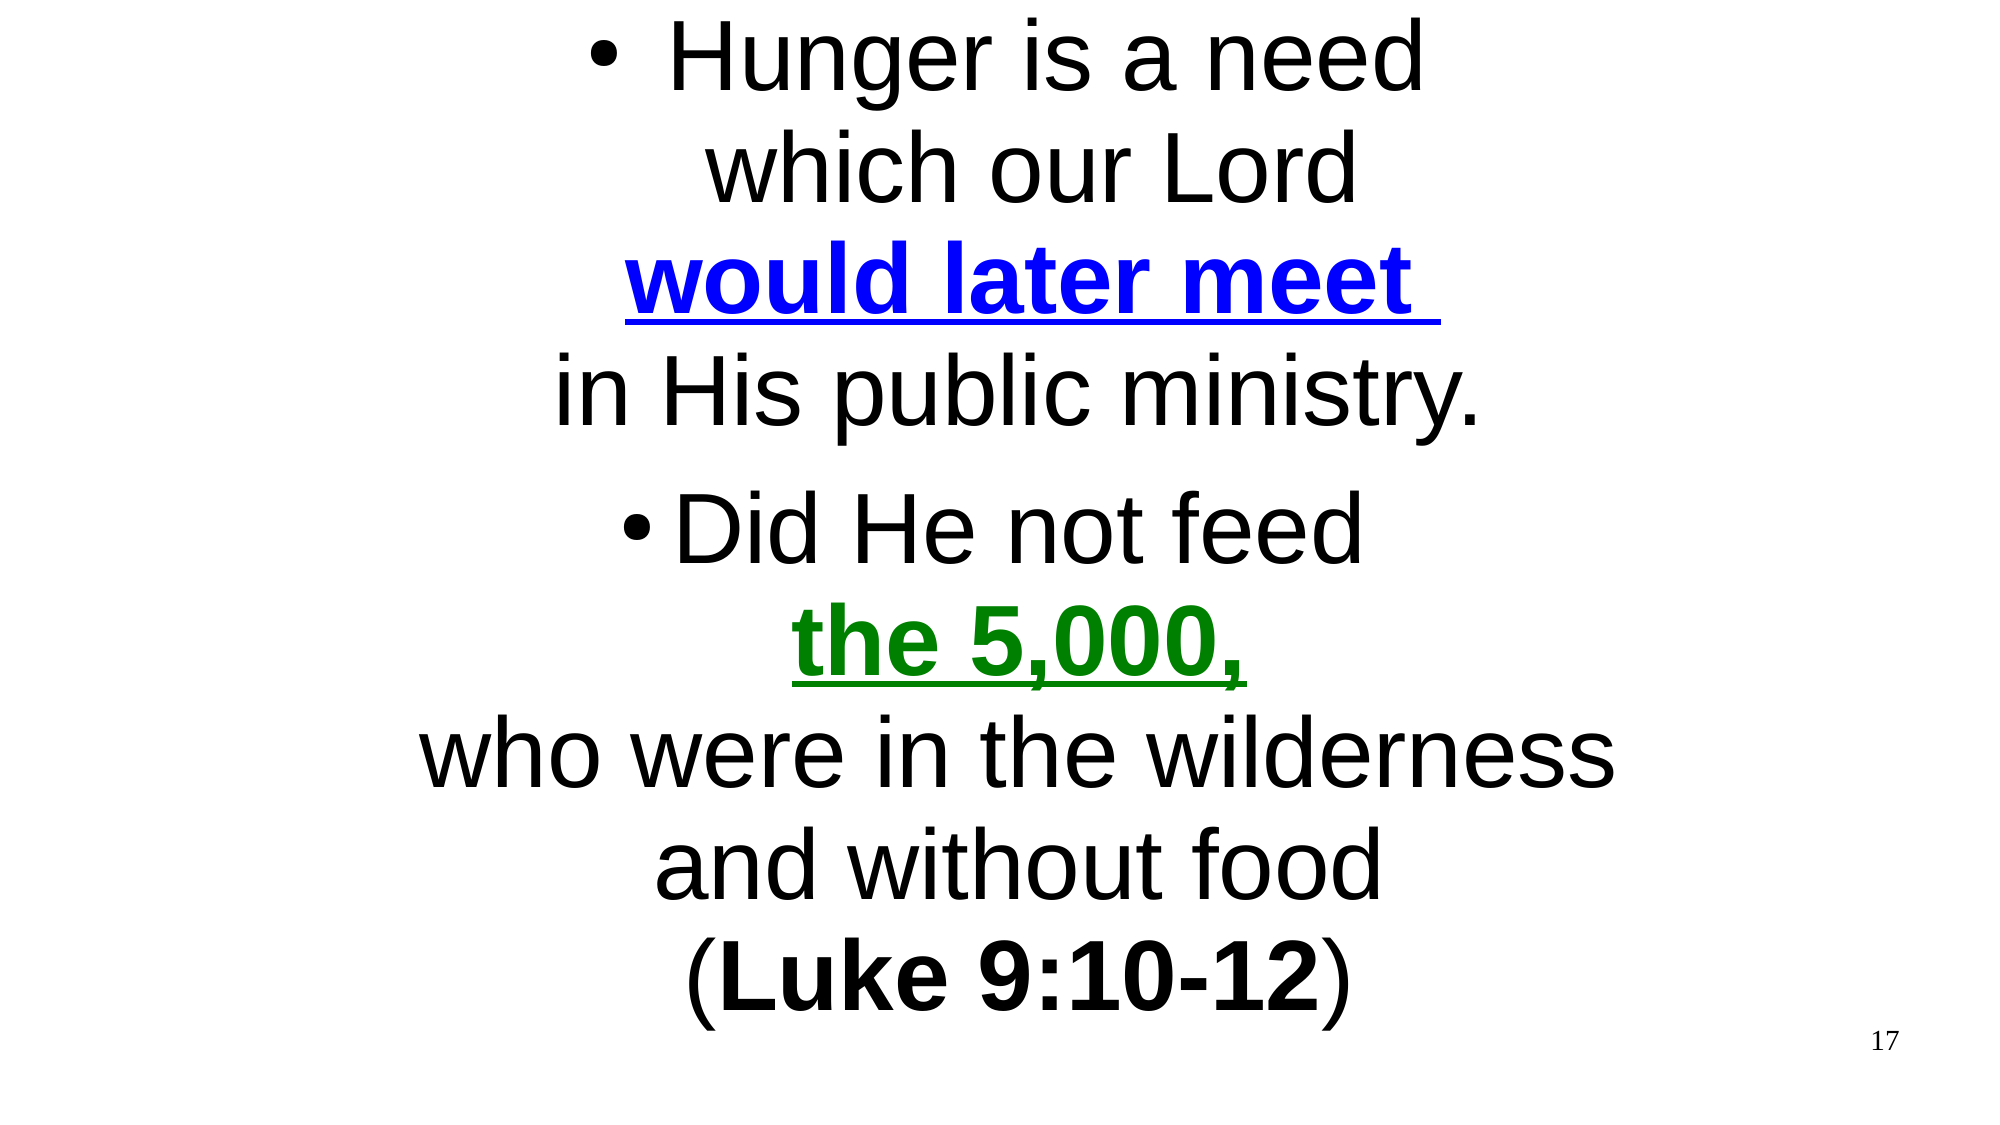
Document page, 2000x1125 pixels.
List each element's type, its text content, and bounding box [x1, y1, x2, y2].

list Hunger is a need which our Lord would later meet in His public ministry. Did He not feed the 5,000, who were in the wilderness and without food (Luke 9:10-12) [0, 0, 1996, 1123]
